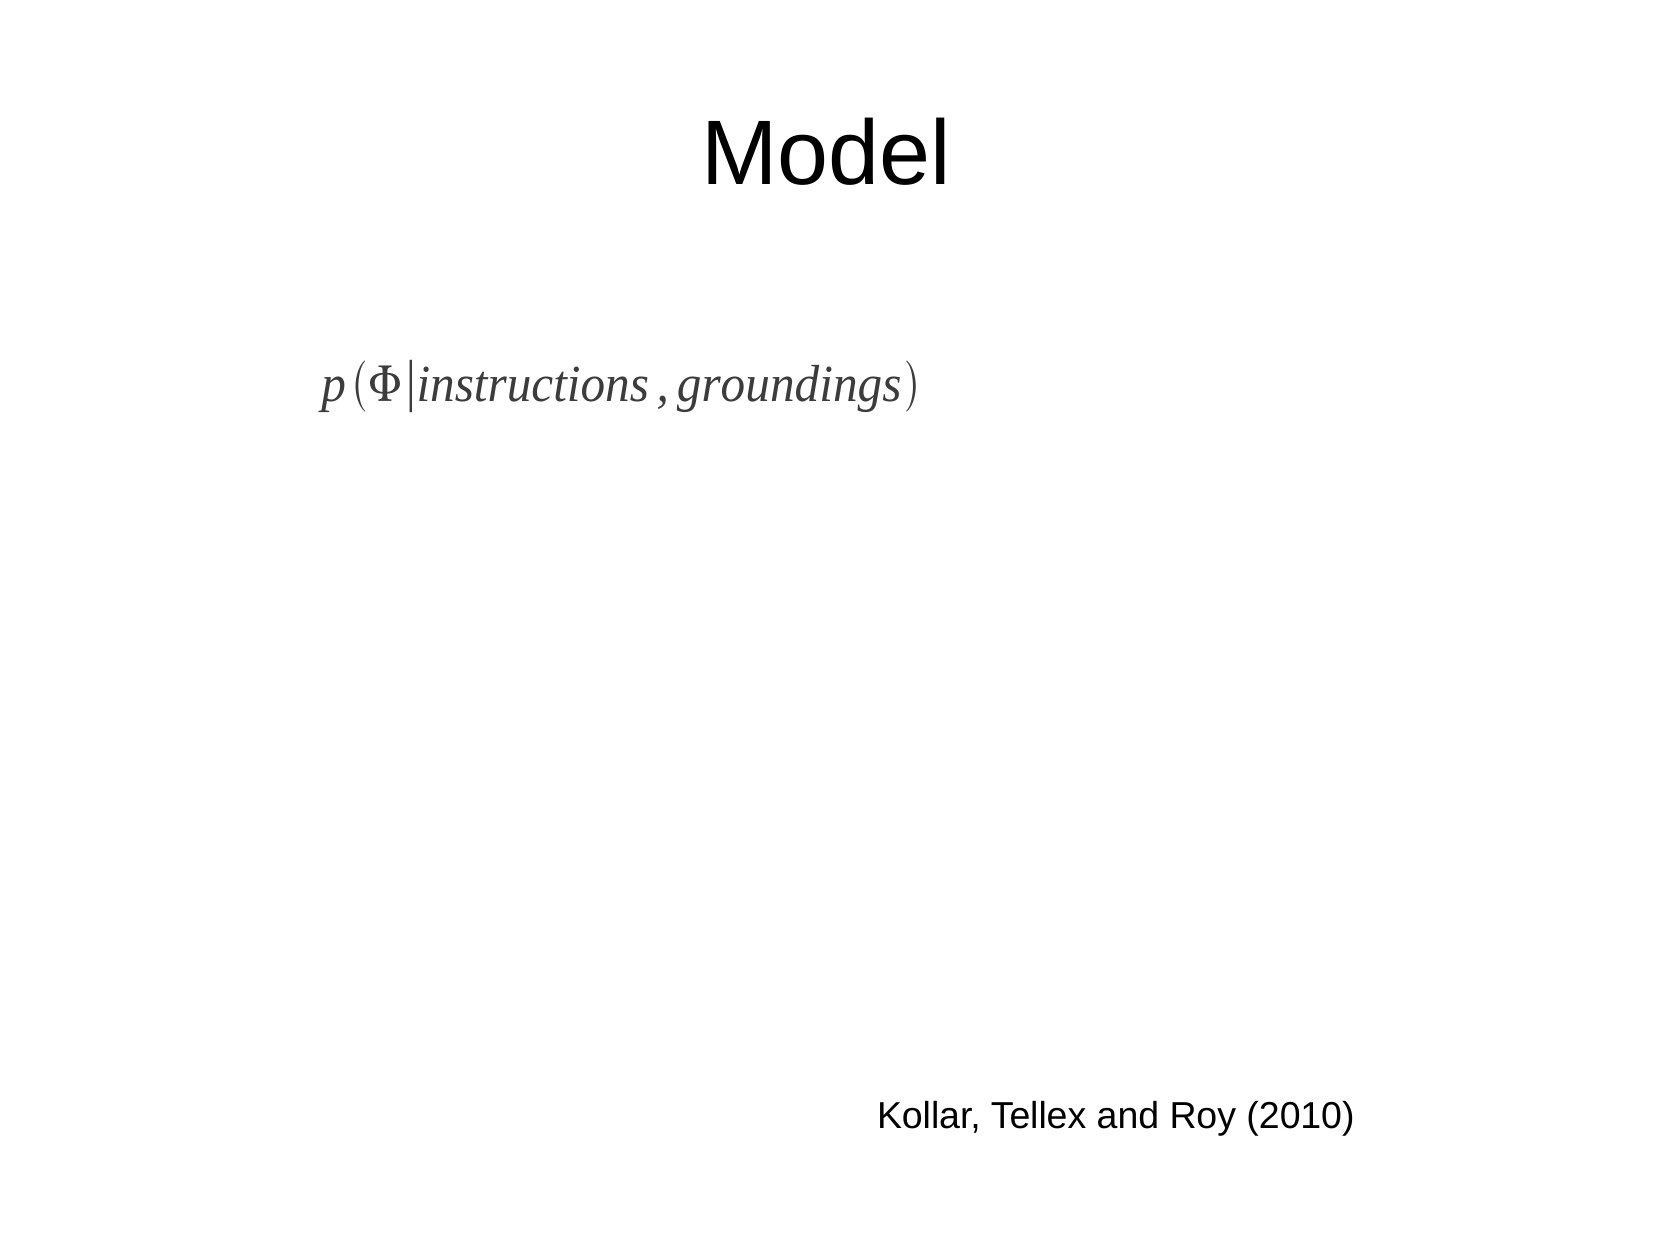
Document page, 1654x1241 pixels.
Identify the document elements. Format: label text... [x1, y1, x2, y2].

title Model [82, 49, 1571, 257]
text_box Kollar, Tellex and Roy (2010) [862, 1087, 1388, 1145]
chart [310, 355, 926, 416]
